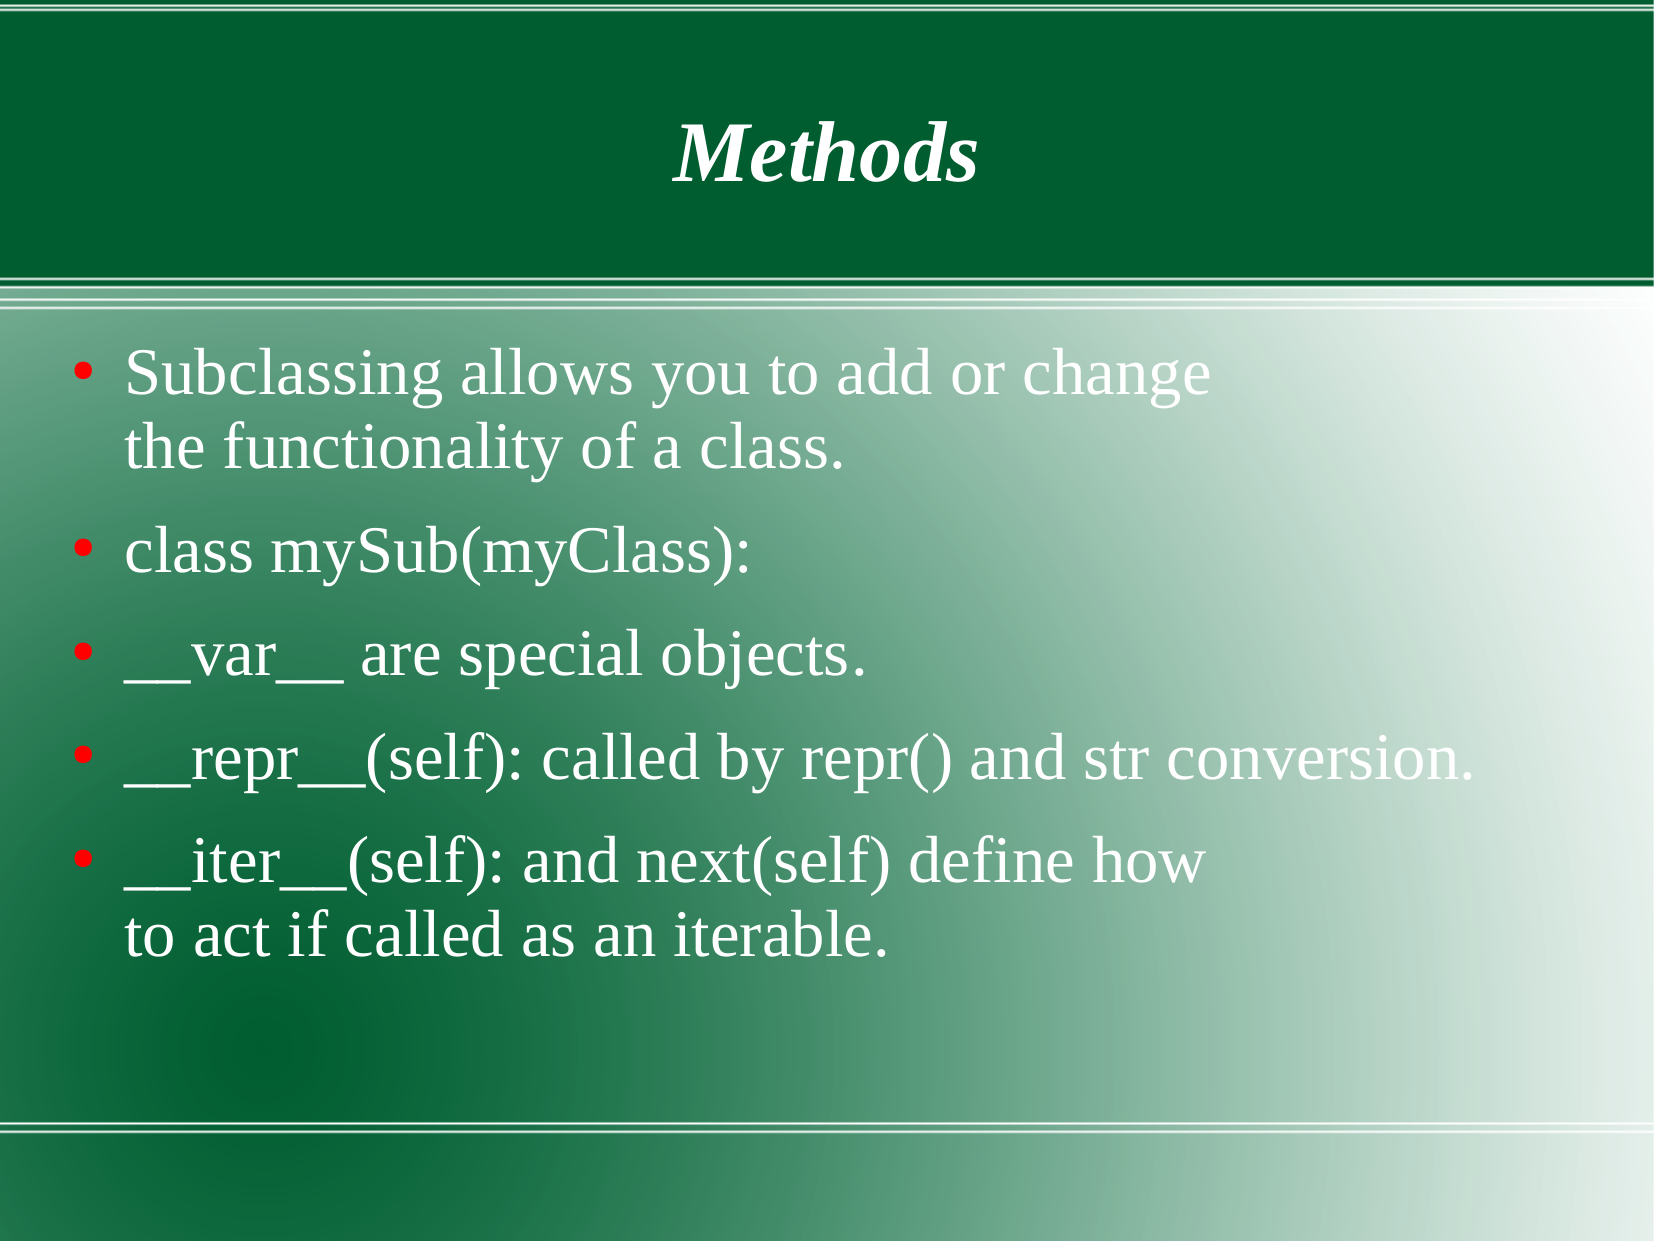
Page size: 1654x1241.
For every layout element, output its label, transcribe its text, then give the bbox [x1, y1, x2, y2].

title Methods [82, 49, 1571, 257]
picture [0, 0, 1654, 1241]
list Subclassing allows you to add or change the functionality of a class. class mySub(myClass): __var__ are special objects. __repr__(self): called by repr() and str conversion. __iter__(self): and next(self) define how to act if called as an iterable. [53, 334, 1542, 1154]
